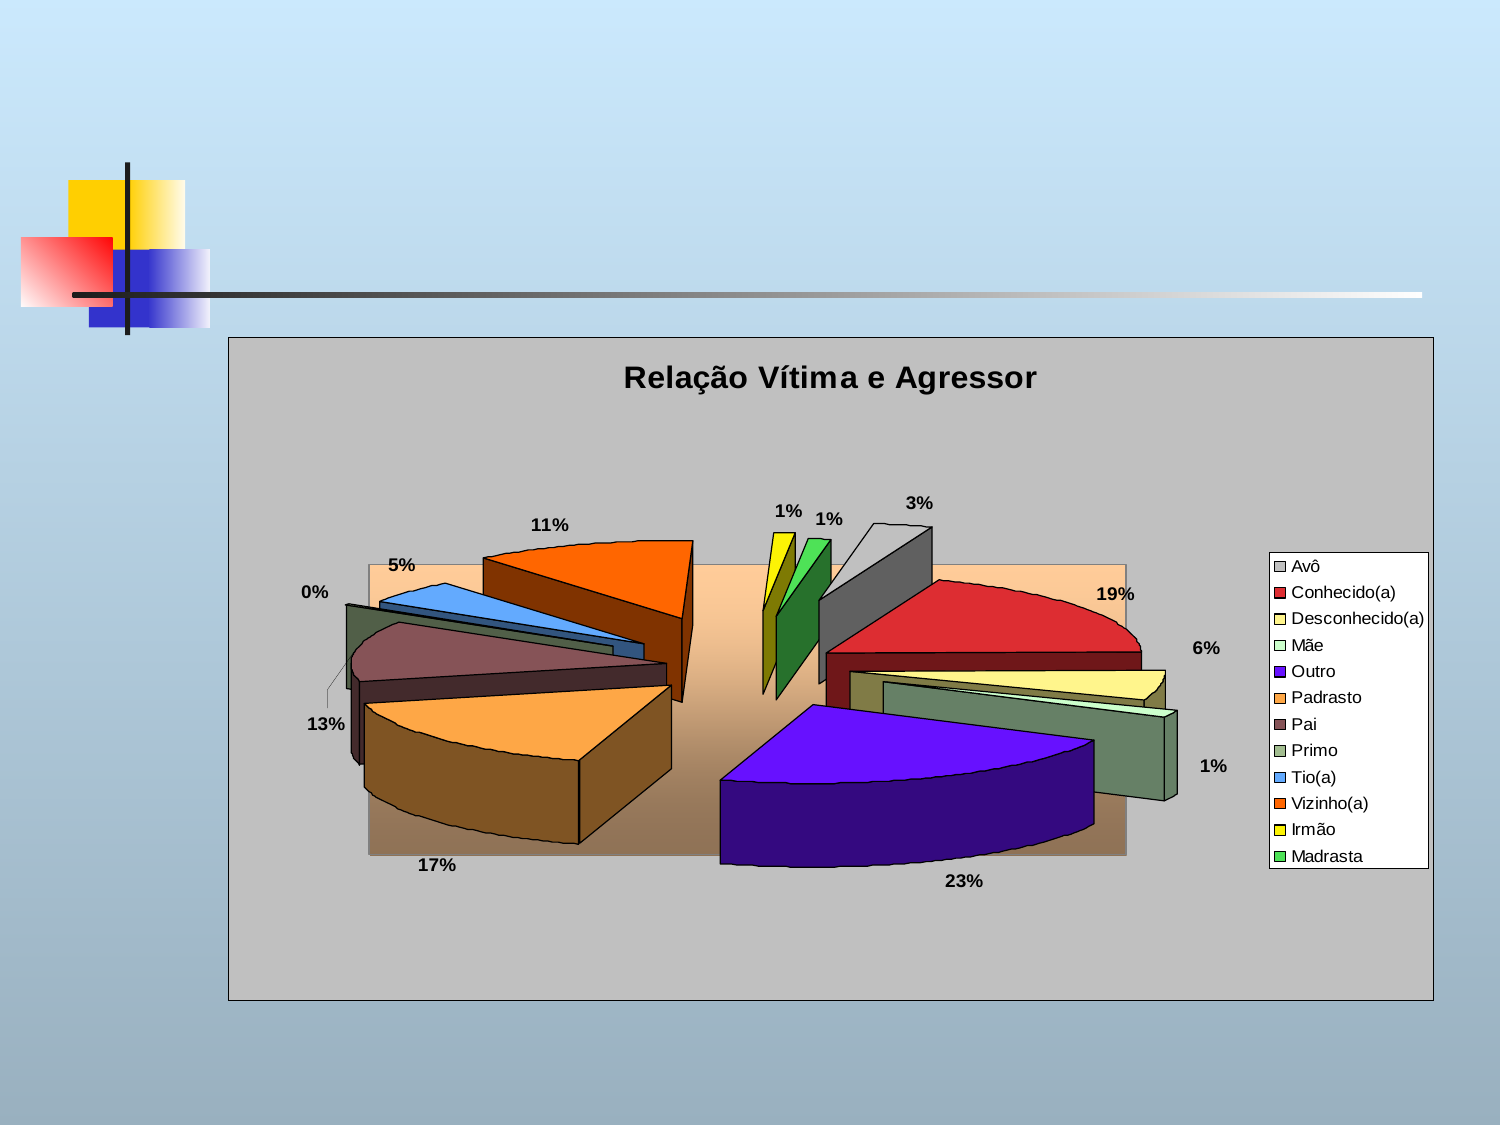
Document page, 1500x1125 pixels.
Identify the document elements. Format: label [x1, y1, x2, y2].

chart [222, 331, 1441, 1007]
